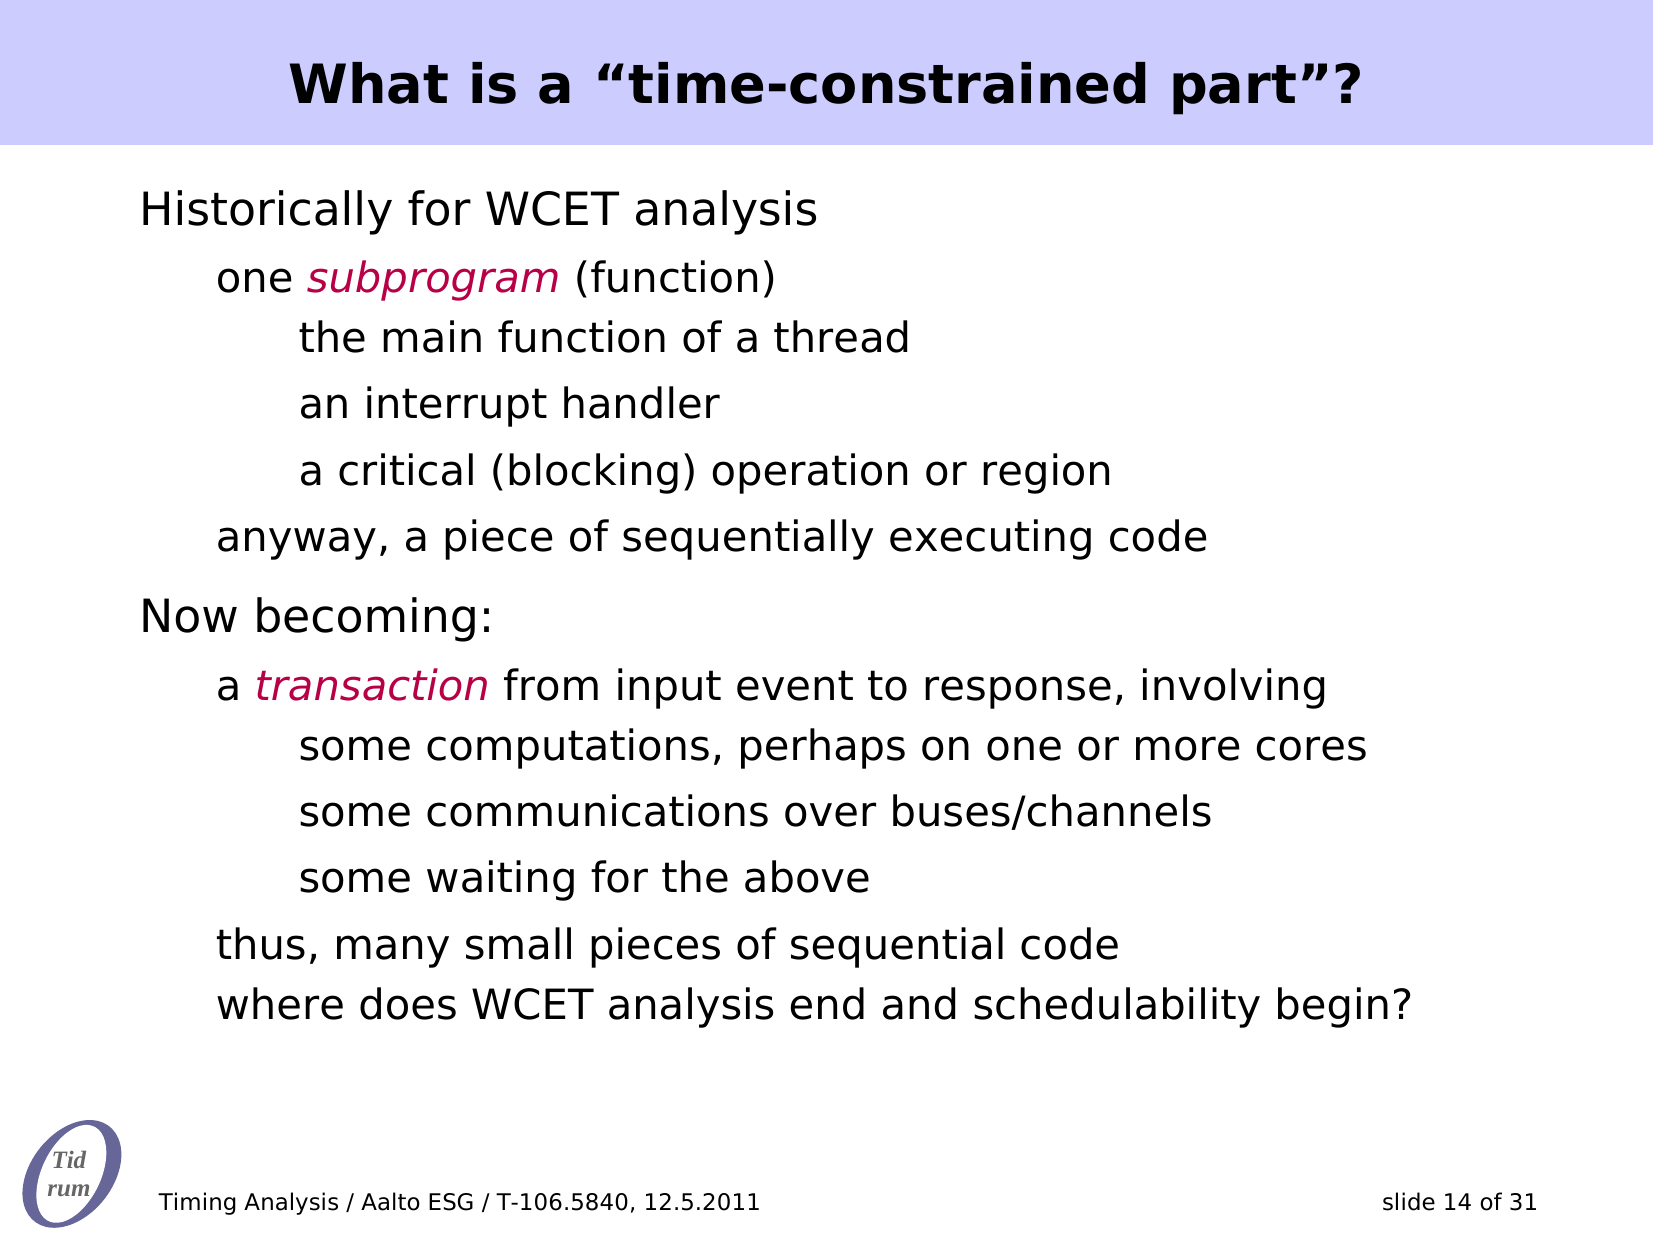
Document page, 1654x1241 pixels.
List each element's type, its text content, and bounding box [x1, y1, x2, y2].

title What is a “time-constrained part”? [121, 43, 1533, 126]
list Historically for WCET analysis one subprogram (function) the main function of a thread an interrupt handler a critical (blocking) operation or region anyway, a piece of sequentially executing code Now becoming: a transaction from input event to response, involving some computations, perhaps on one or more cores some communications over buses/channels some waiting for the above thus, many small pieces of sequential code where does WCET analysis end and schedulability begin? [121, 182, 1533, 1121]
